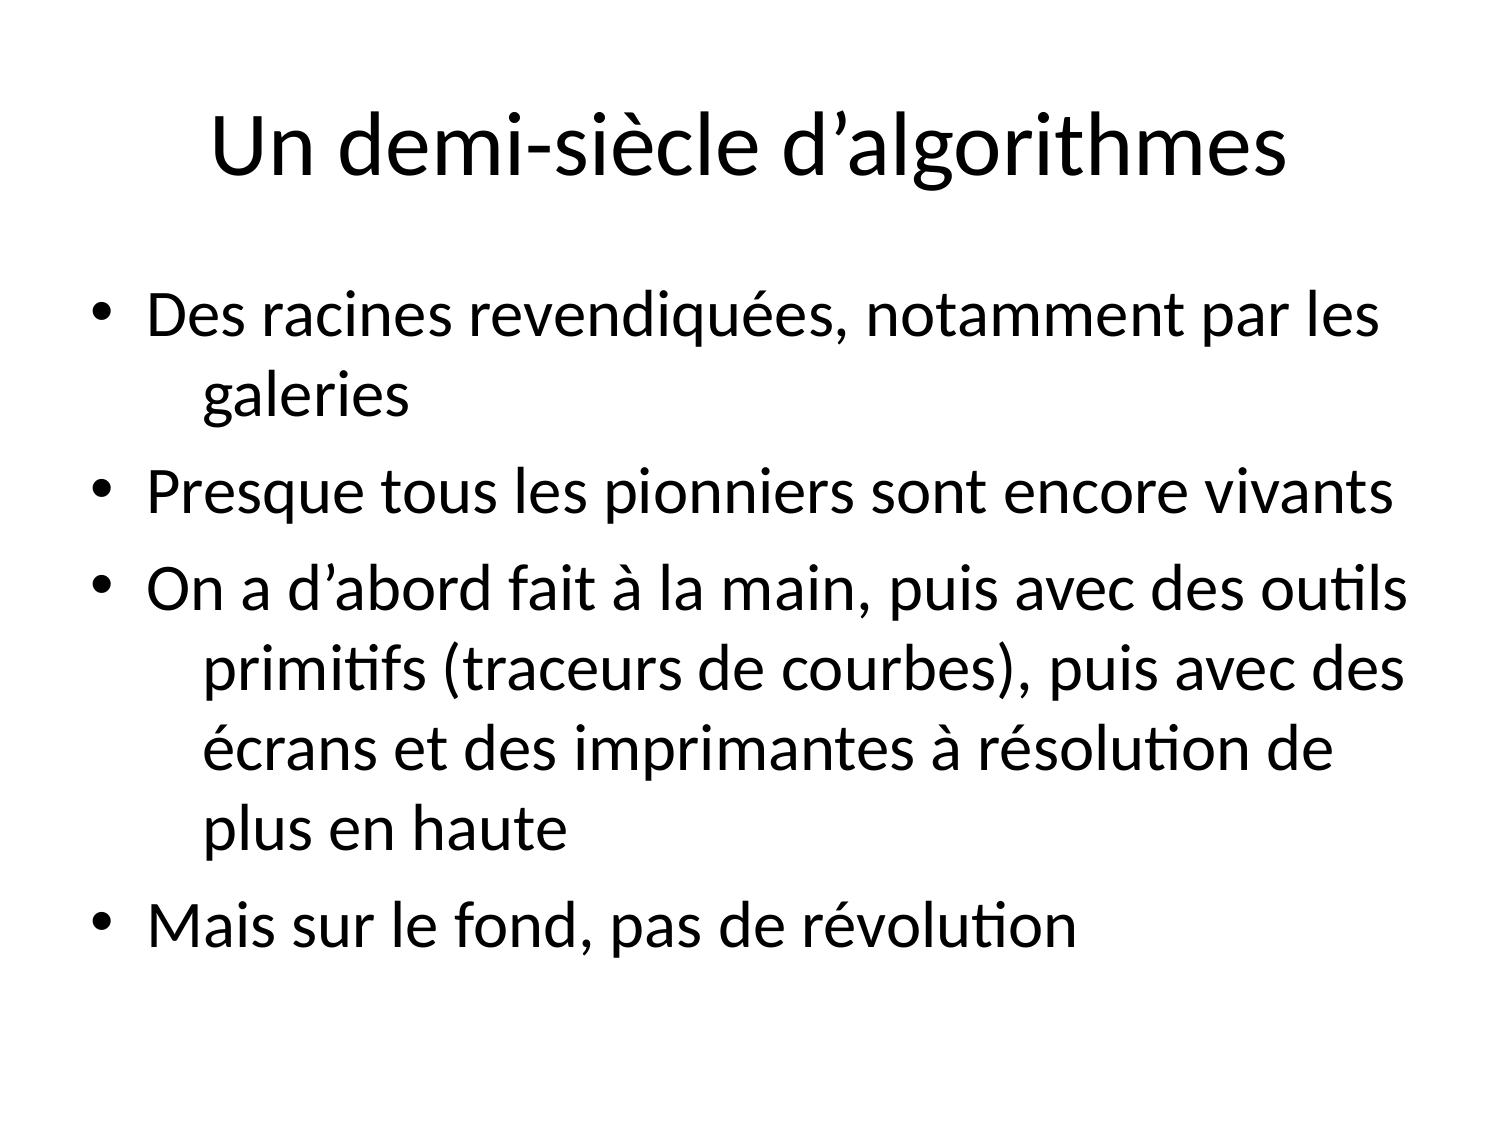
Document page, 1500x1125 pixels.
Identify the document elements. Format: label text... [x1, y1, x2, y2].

list Des racines revendiquées, notamment par les galeries Presque tous les pionniers sont encore vivants On a d’abord fait à la main, puis avec des outils primitifs (traceurs de courbes), puis avec des écrans et des imprimantes à résolution de plus en haute Mais sur le fond, pas de révolution [75, 262, 1426, 1005]
title Un demi-siècle d’algorithmes [75, 45, 1426, 233]
